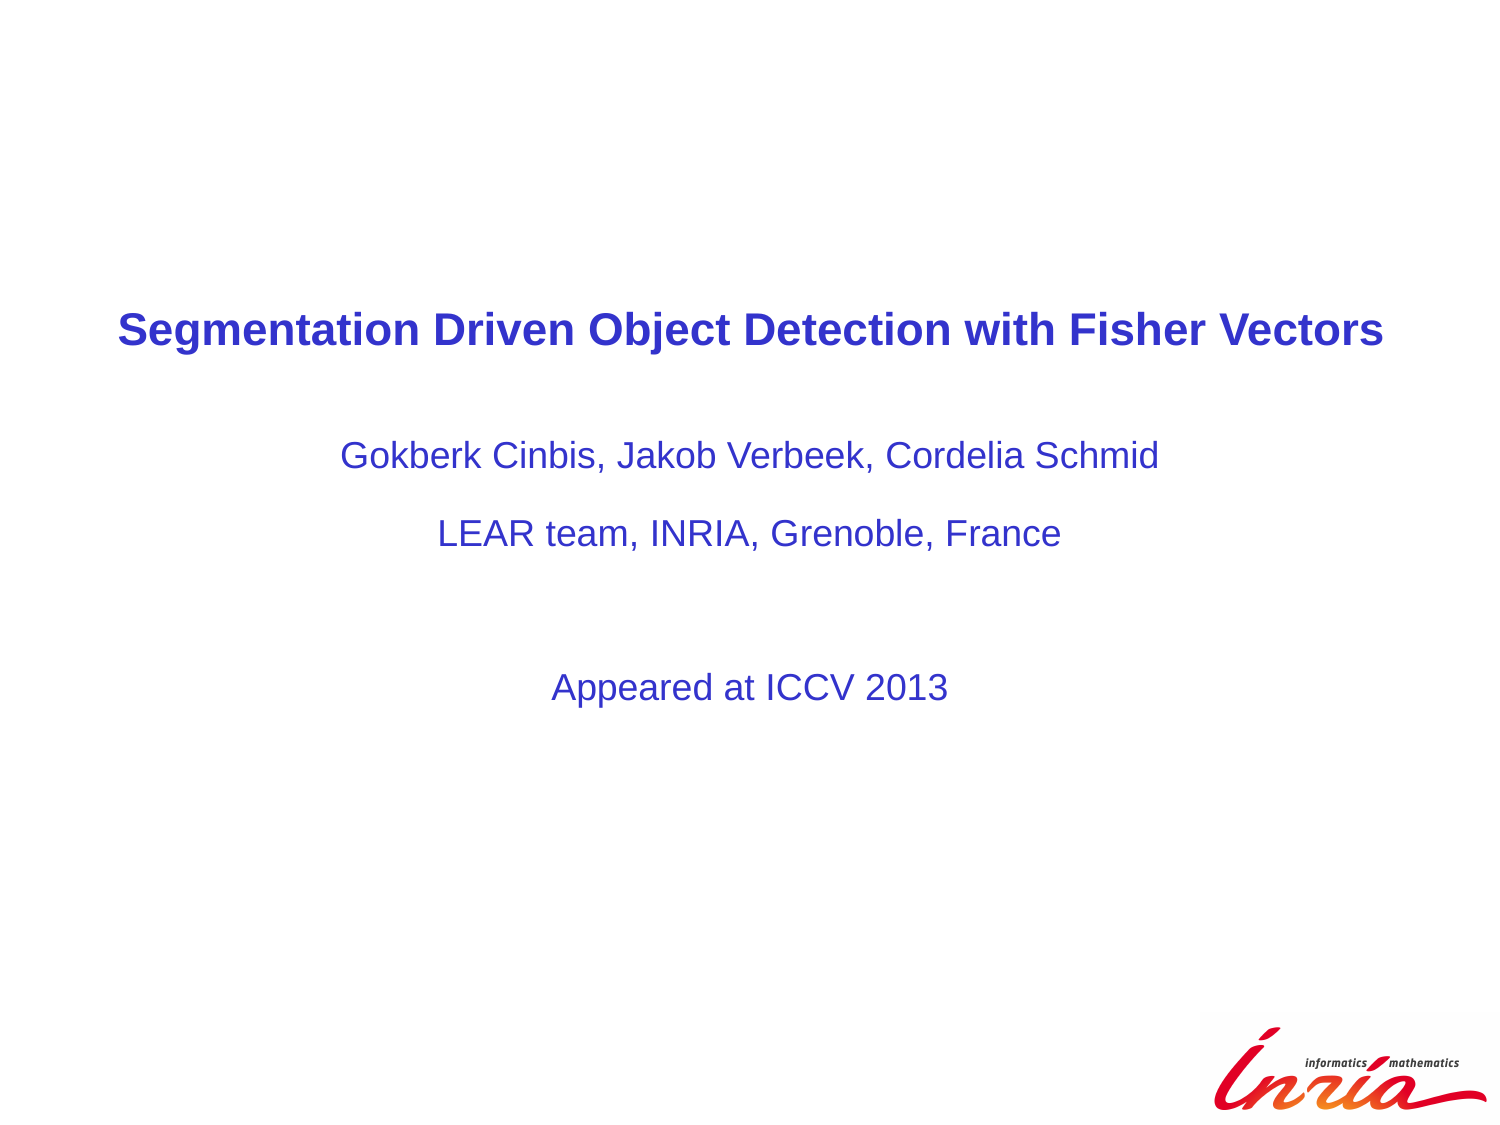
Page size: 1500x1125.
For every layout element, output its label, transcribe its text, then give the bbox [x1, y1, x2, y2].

subtitle Gokberk Cinbis, Jakob Verbeek, Cordelia Schmid LEAR team, INRIA, Grenoble, France Appeared at ICCV 2013 [75, 434, 1425, 863]
picture [1200, 1012, 1500, 1125]
title Segmentation Driven Object Detection with Fisher Vectors [47, 247, 1455, 411]
